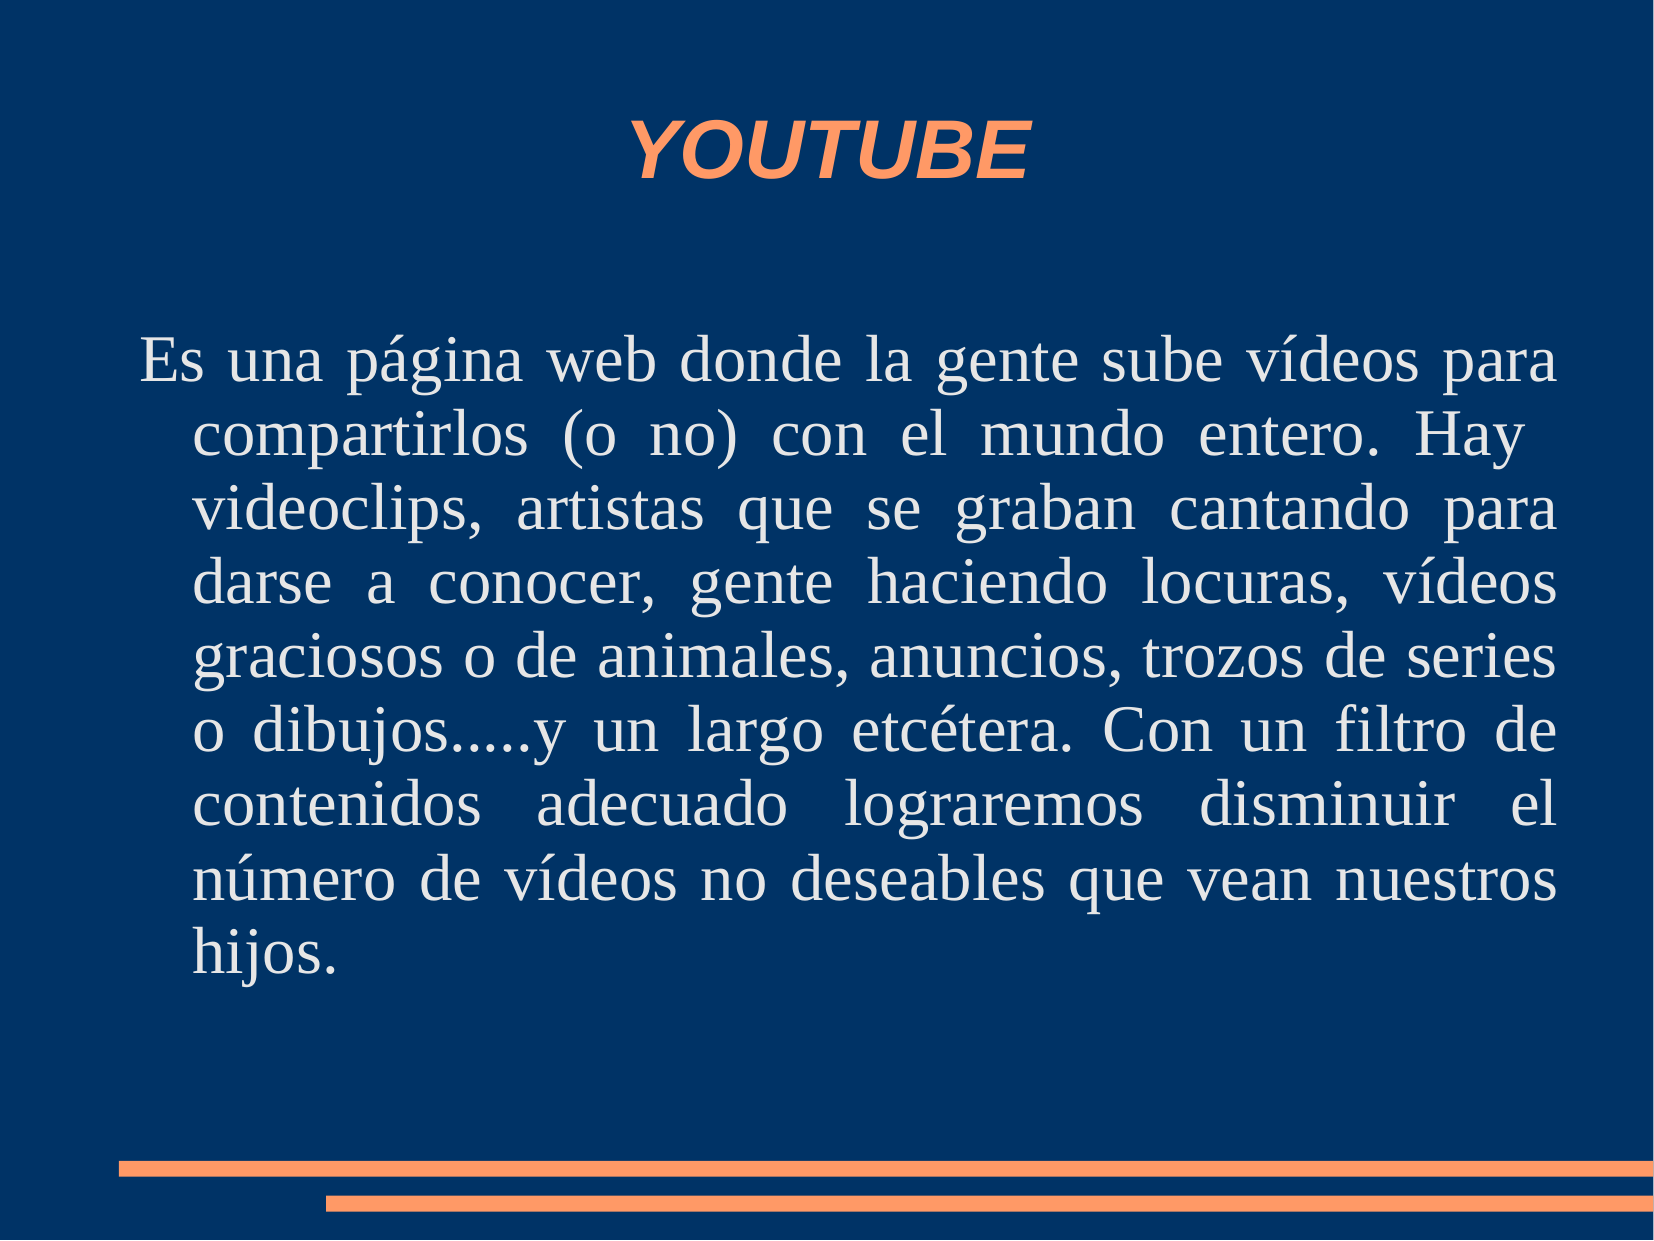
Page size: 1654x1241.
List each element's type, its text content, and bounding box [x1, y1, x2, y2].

list Es una página web donde la gente sube vídeos para compartirlos (o no) con el mundo entero. Hay videoclips, artistas que se graban cantando para darse a conocer, gente haciendo locuras, vídeos graciosos o de animales, anuncios, trozos de series o dibujos.....y un largo etcétera. Con un filtro de contenidos adecuado lograremos disminuir el número de vídeos no deseables que vean nuestros hijos. [121, 322, 1561, 1132]
title YOUTUBE [121, 46, 1534, 254]
